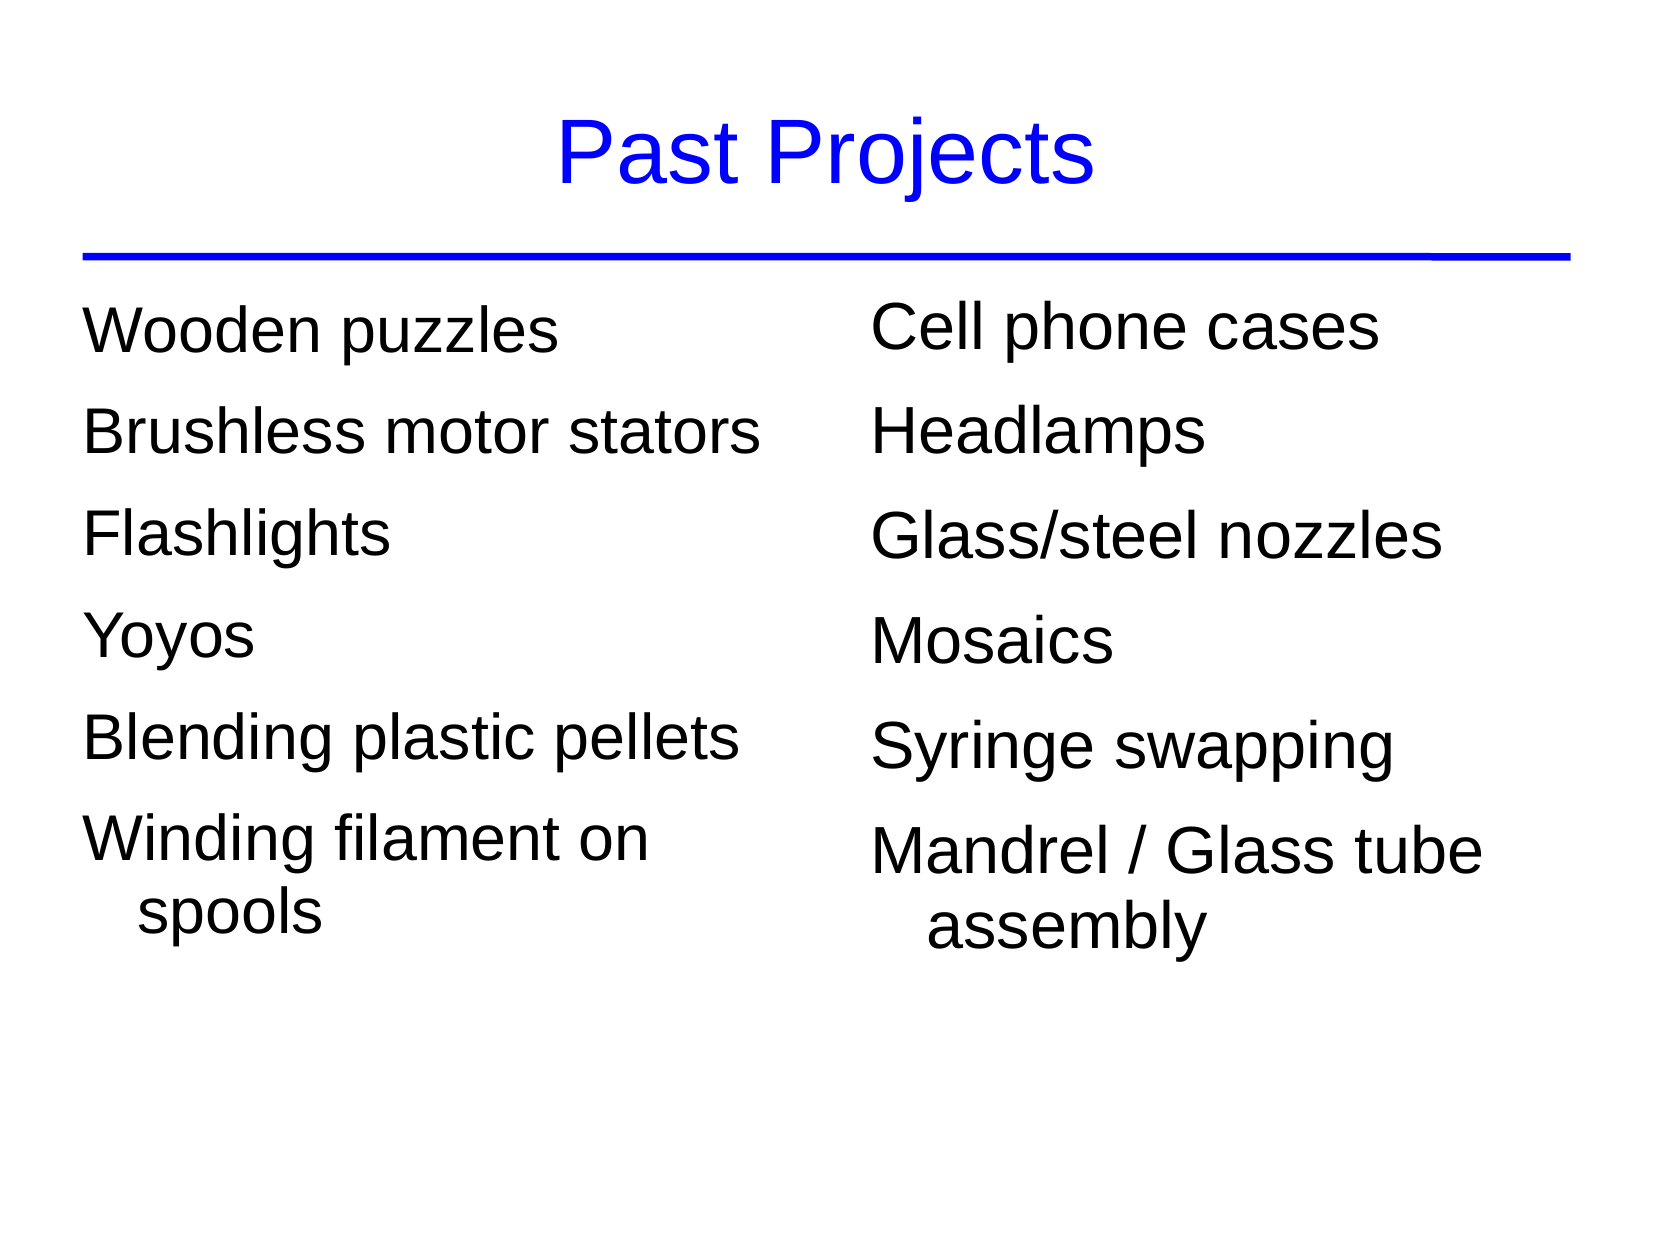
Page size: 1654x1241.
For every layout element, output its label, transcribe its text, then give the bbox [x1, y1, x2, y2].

title Past Projects [82, 49, 1571, 256]
list Cell phone cases Headlamps Glass/steel nozzles Mosaics Syringe swapping Mandrel / Glass tube assembly [870, 285, 1568, 1004]
list Wooden puzzles Brushless motor stators Flashlights Yoyos Blending plastic pellets Winding filament on spools [82, 290, 781, 1009]
